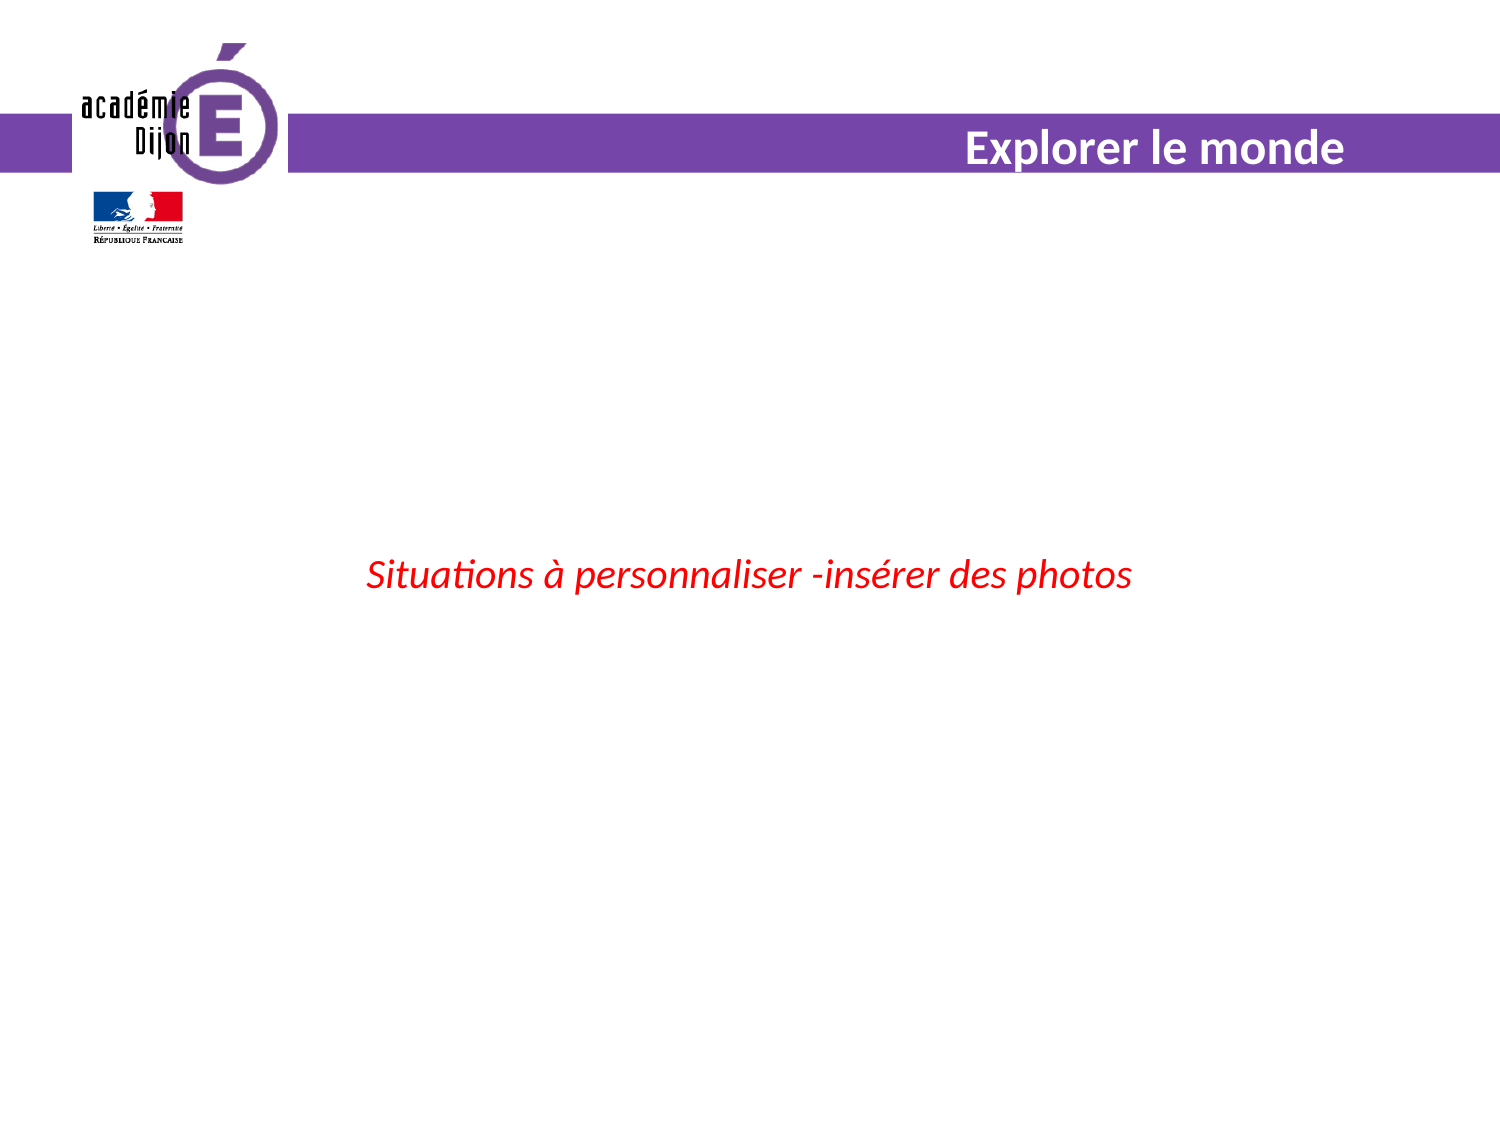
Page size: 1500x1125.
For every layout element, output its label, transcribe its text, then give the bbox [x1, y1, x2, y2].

title [307, 45, 1489, 233]
text_box Explorer le monde [814, 107, 1394, 178]
picture [82, 43, 278, 243]
list Situations à personnaliser -insérer des photos [75, 262, 1426, 1005]
